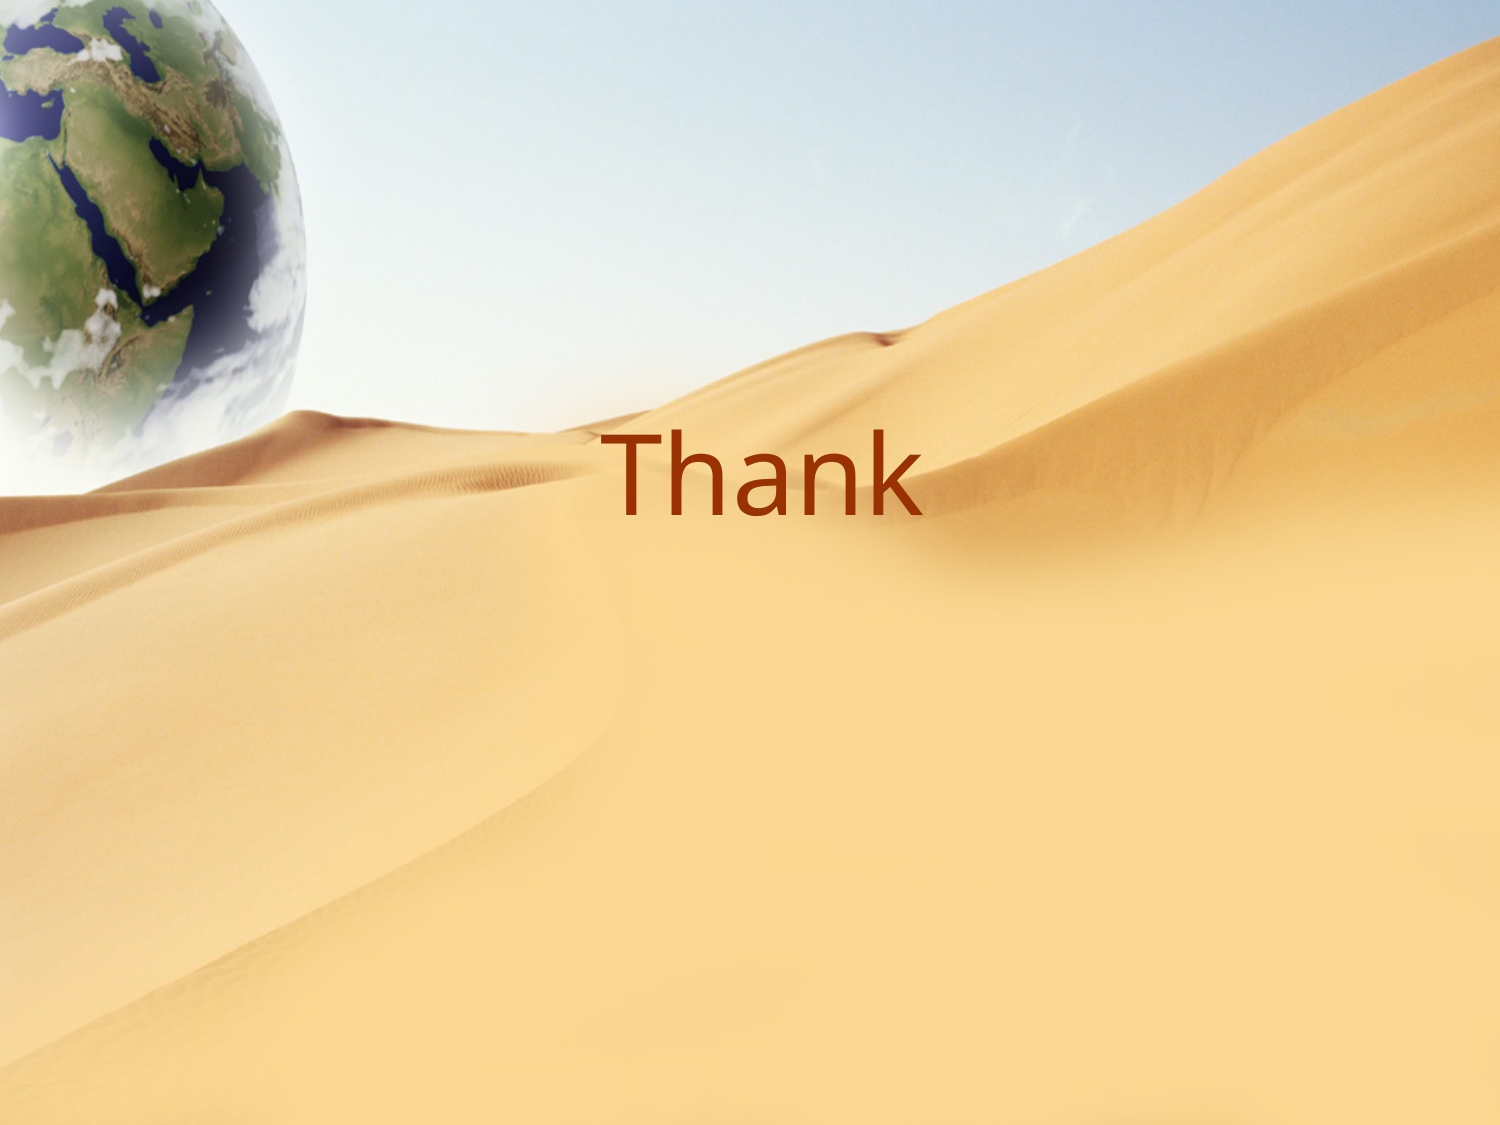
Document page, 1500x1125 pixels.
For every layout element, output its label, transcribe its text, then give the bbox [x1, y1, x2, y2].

picture [0, 0, 1500, 1125]
text_box Thank [87, 387, 1438, 576]
